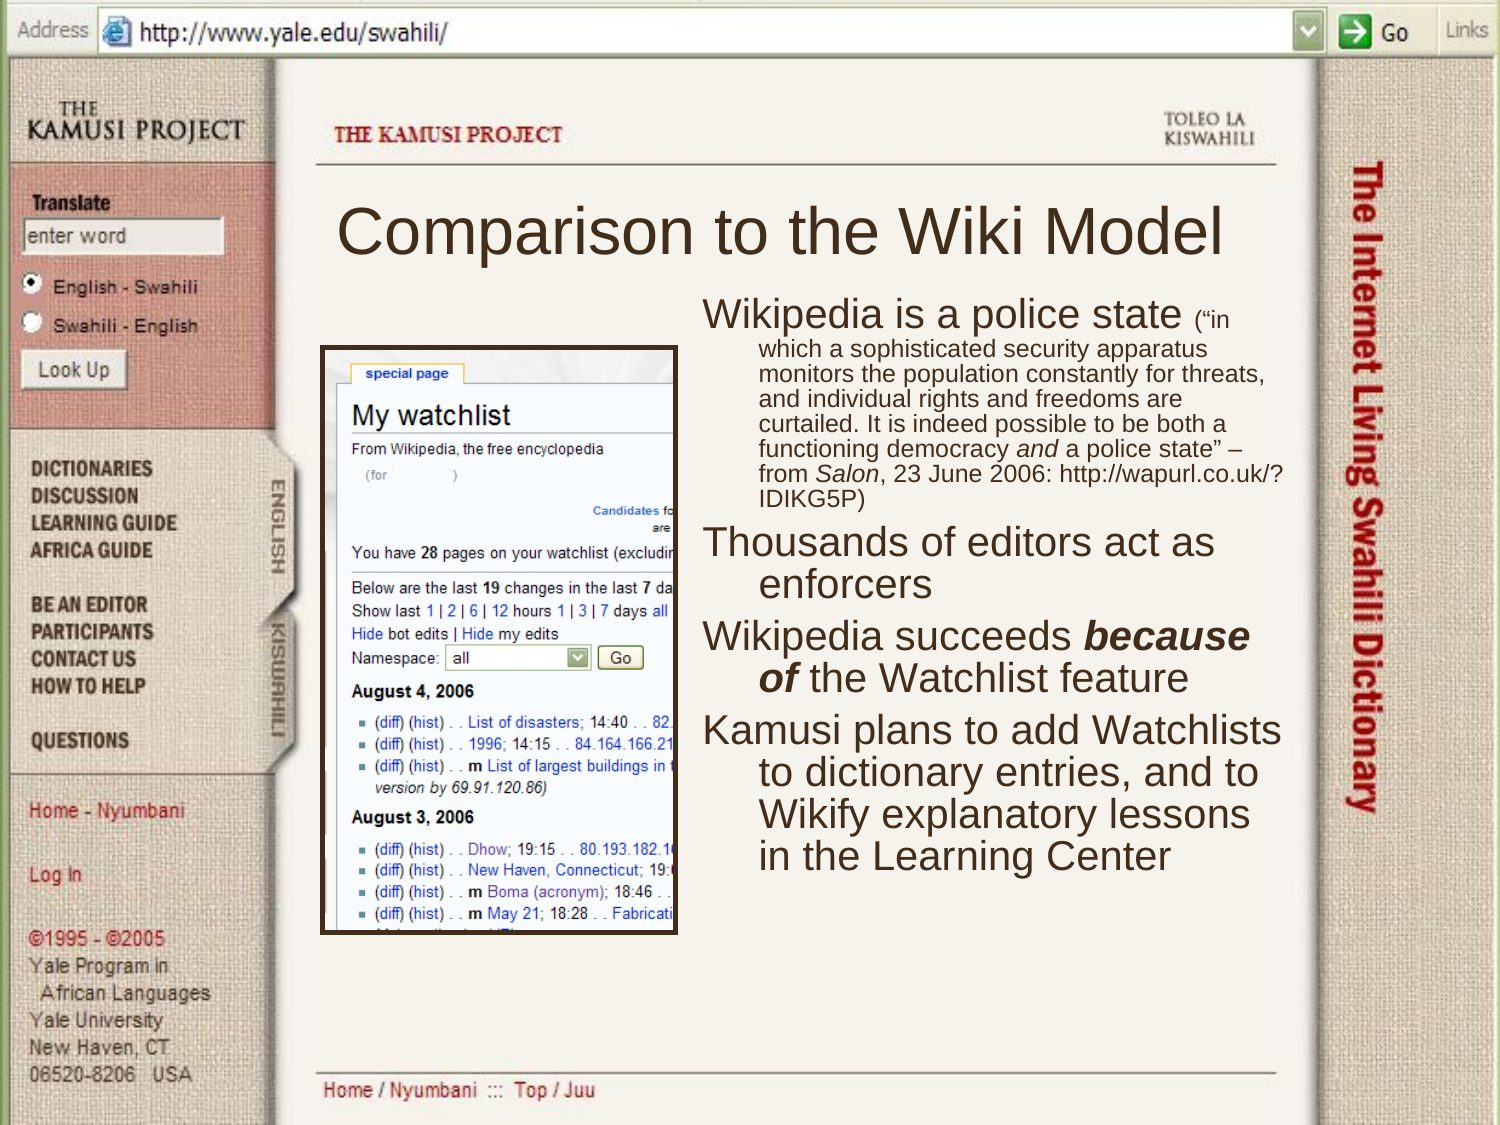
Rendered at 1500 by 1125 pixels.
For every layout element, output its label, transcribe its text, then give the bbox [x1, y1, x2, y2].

list Wikipedia is a police state (“in which a sophisticated security apparatus monitors the population constantly for threats, and individual rights and freedoms are curtailed. It is indeed possible to be both a functioning democracy and a police state” – from Salon, 23 June 2006: http://wapurl.co.uk/?IDIKG5P) Thousands of editors act as enforcers Wikipedia succeeds because of the Watchlist feature Kamusi plans to add Watchlists to dictionary entries, and to Wikify explanatory lessons in the Learning Center [687, 287, 1300, 1051]
title Comparison to the Wiki Model [274, 137, 1288, 325]
picture [0, 0, 1500, 1125]
